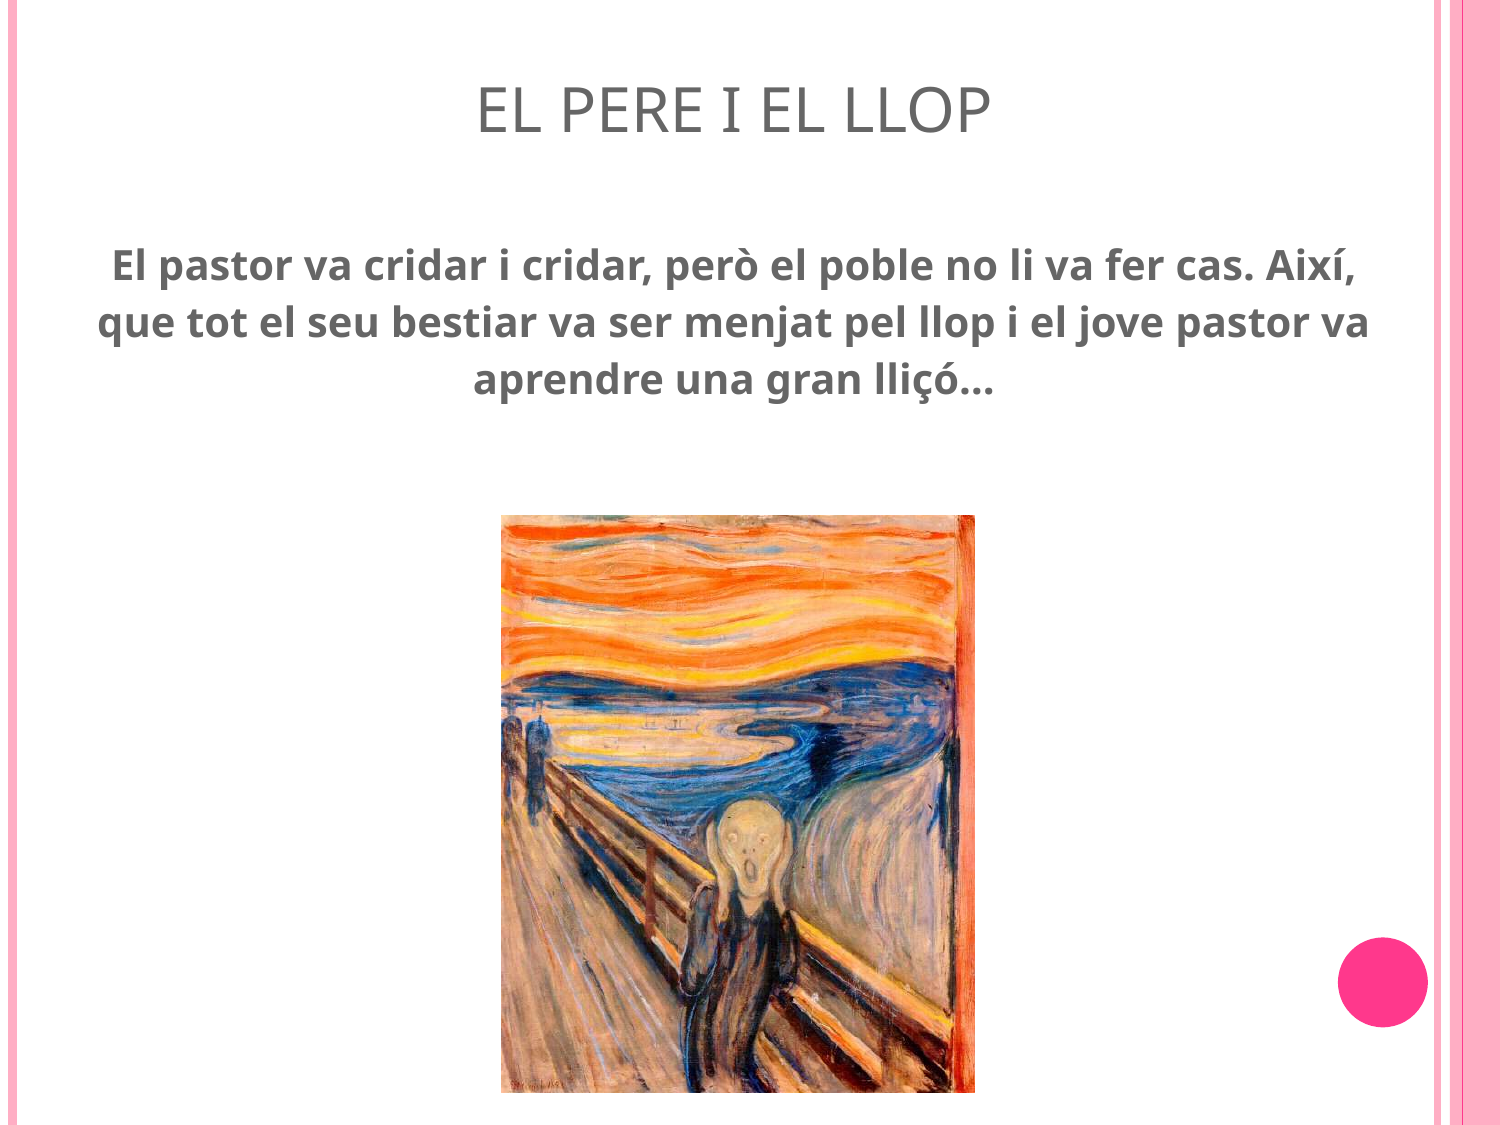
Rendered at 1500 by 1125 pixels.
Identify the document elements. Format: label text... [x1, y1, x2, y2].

subtitle EL PERE I EL LLOP El pastor va cridar i cridar, però el poble no li va fer cas. Així, que tot el seu bestiar va ser menjat pel llop i el jove pastor va aprendre una gran lliçó… [88, 0, 1380, 473]
picture [501, 515, 975, 1093]
